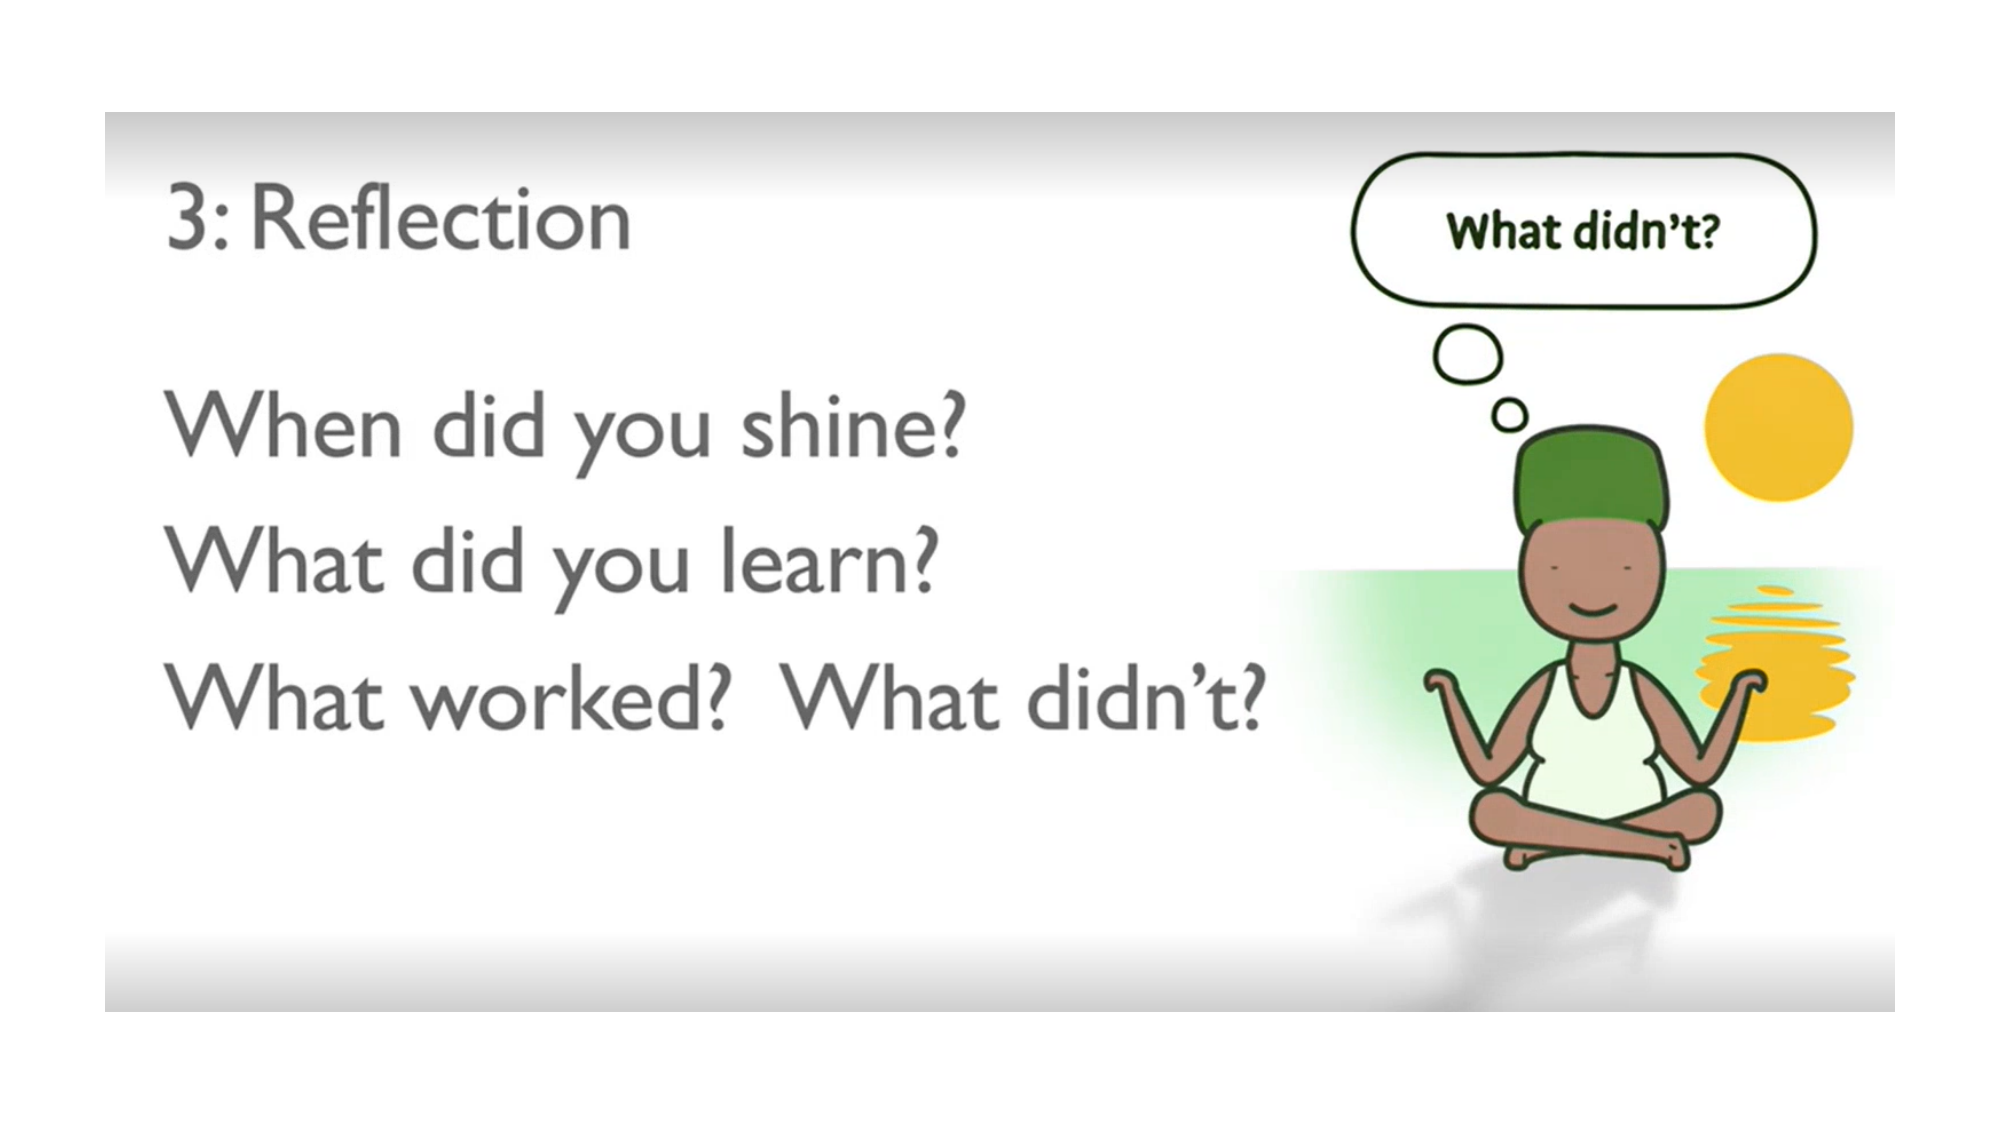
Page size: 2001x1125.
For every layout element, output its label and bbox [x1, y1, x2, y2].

picture [105, 113, 1895, 1012]
